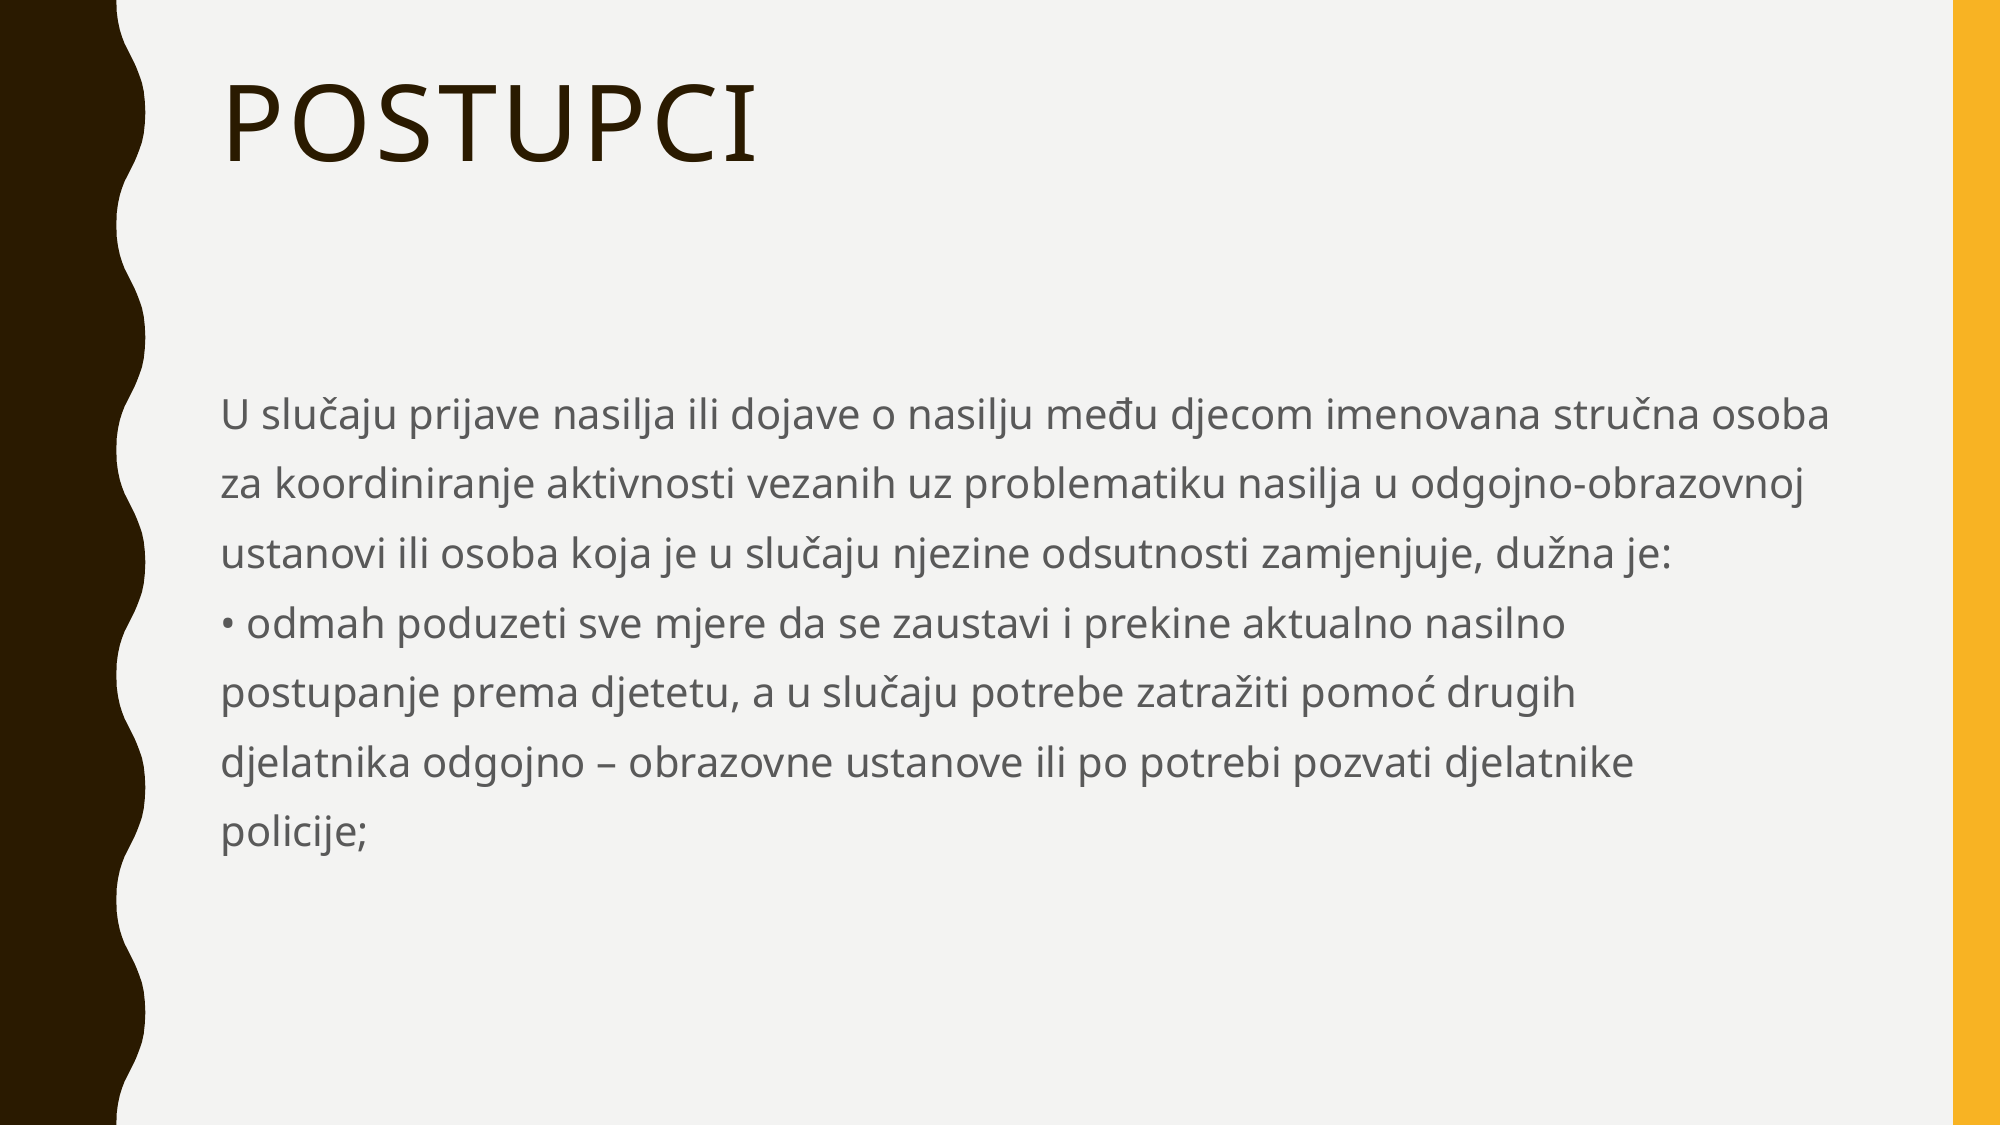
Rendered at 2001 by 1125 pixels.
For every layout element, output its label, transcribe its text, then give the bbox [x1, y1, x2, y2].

title POSTUPCI [205, 62, 1876, 308]
list U slučaju prijave nasilja ili dojave o nasilju među djecom imenovana stručna osoba za koordiniranje aktivnosti vezanih uz problematiku nasilja u odgojno-obrazovnoj ustanovi ili osoba koja je u slučaju njezine odsutnosti zamjenjuje, dužna je: • odmah poduzeti sve mjere da se zaustavi i prekine aktualno nasilno postupanje prema djetetu, a u slučaju potrebe zatražiti pomoć drugih djelatnika odgojno – obrazovne ustanove ili po potrebi pozvati djelatnike policije; [205, 375, 1876, 965]
